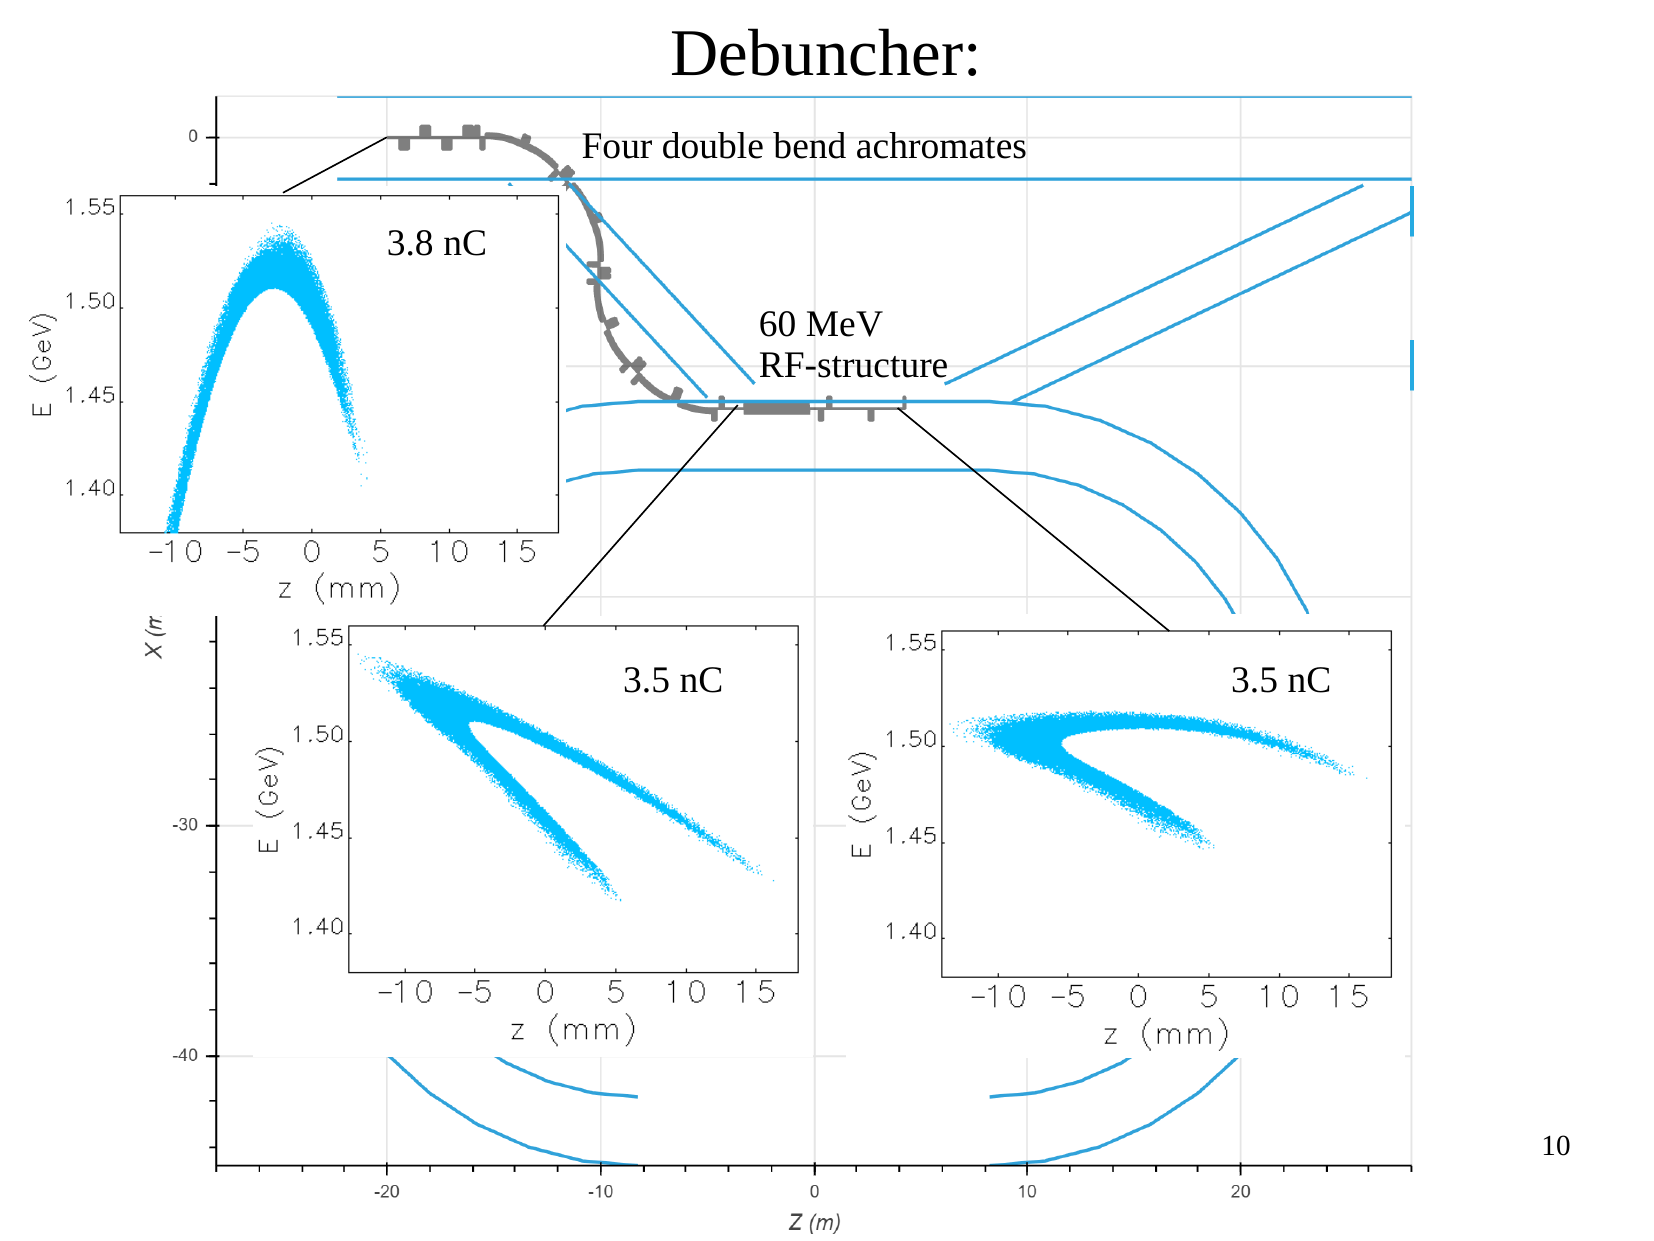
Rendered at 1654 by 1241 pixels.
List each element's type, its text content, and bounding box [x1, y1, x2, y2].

picture [28, 95, 1418, 1241]
text_box Four double bend achromates [566, 118, 1071, 201]
text_box 3.5 nC [608, 651, 786, 733]
text_box 3.5 nC [1216, 651, 1394, 733]
text_box 3.8 nC [372, 214, 550, 296]
title Debuncher: [82, 11, 1571, 95]
text_box 60 MeV RF-structure [744, 295, 1016, 404]
